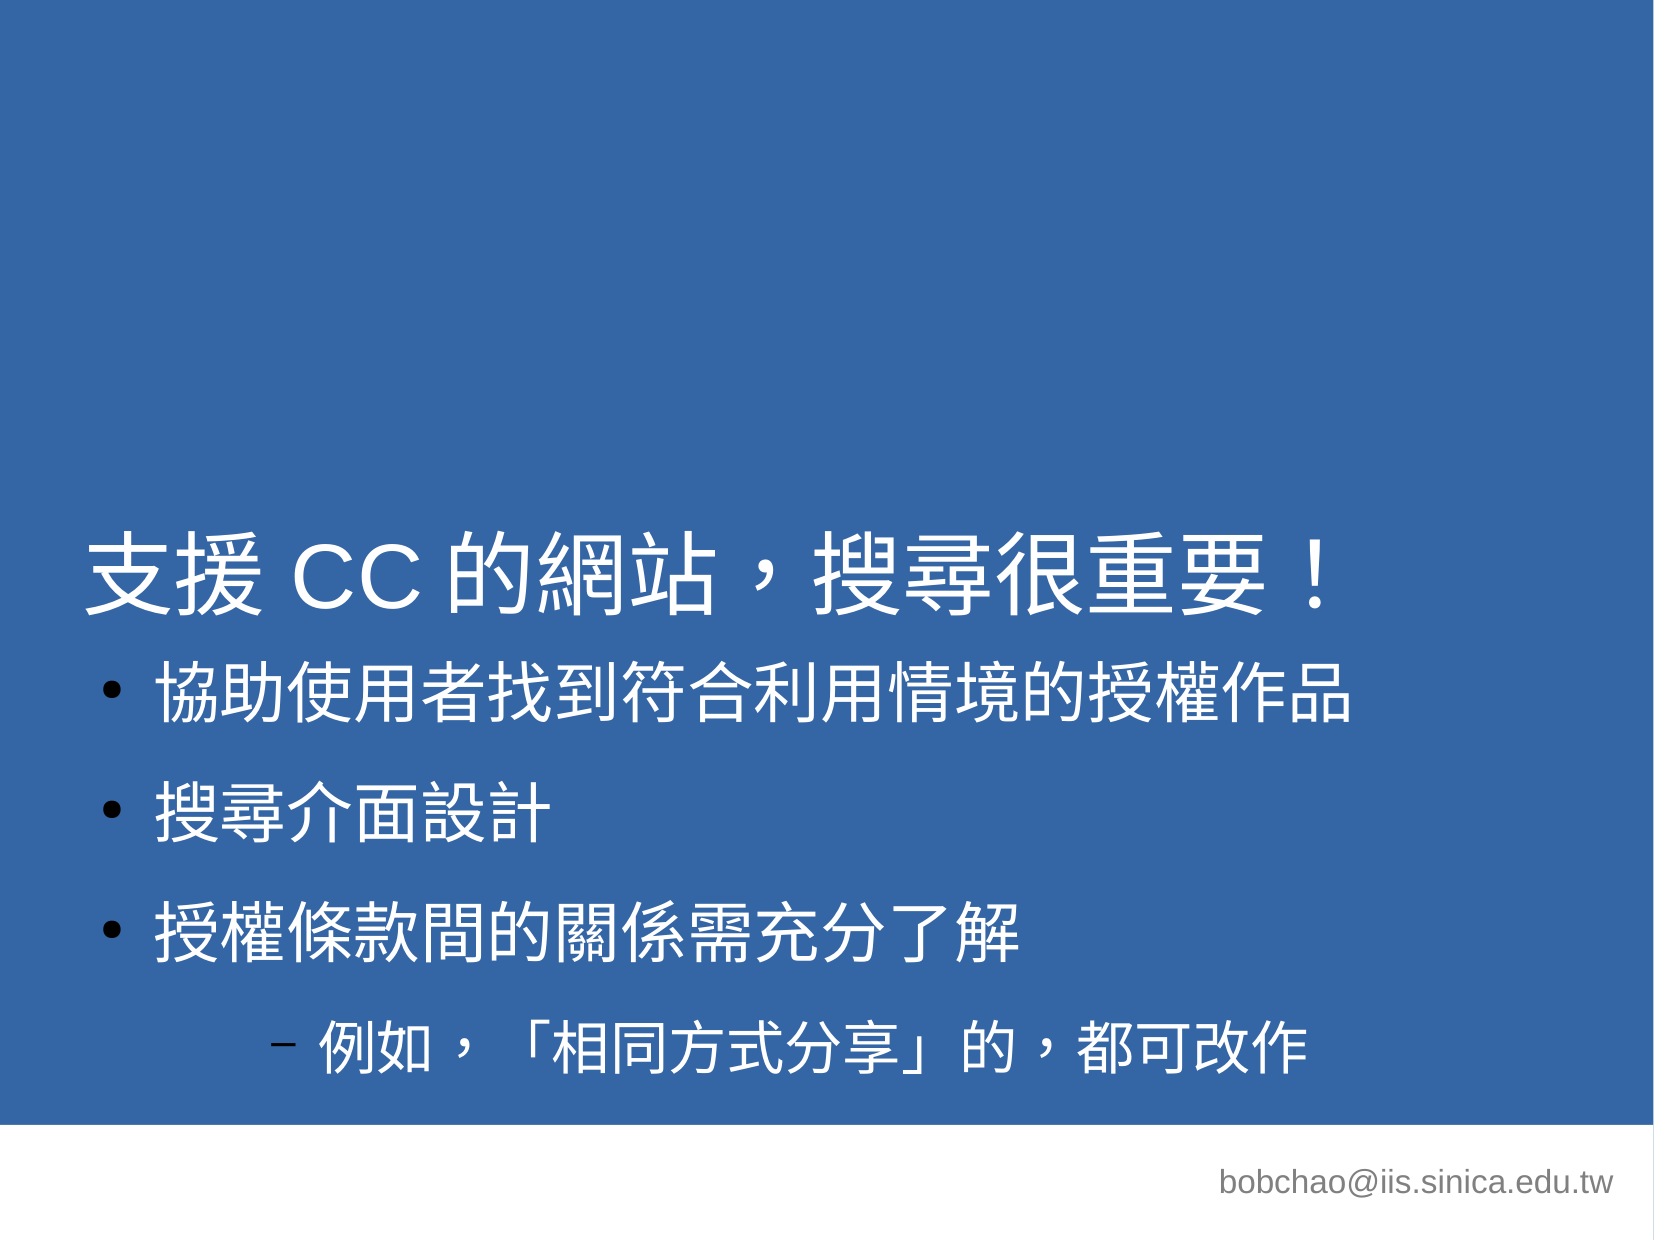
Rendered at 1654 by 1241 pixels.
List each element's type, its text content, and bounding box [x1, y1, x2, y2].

title 支援CC的網站，搜尋很重要！ [82, 469, 1571, 646]
list 協助使用者找到符合利用情境的授權作品 搜尋介面設計 授權條款間的關係需充分了解 例如，「相同方式分享」的，都可改作 [82, 646, 1571, 1088]
